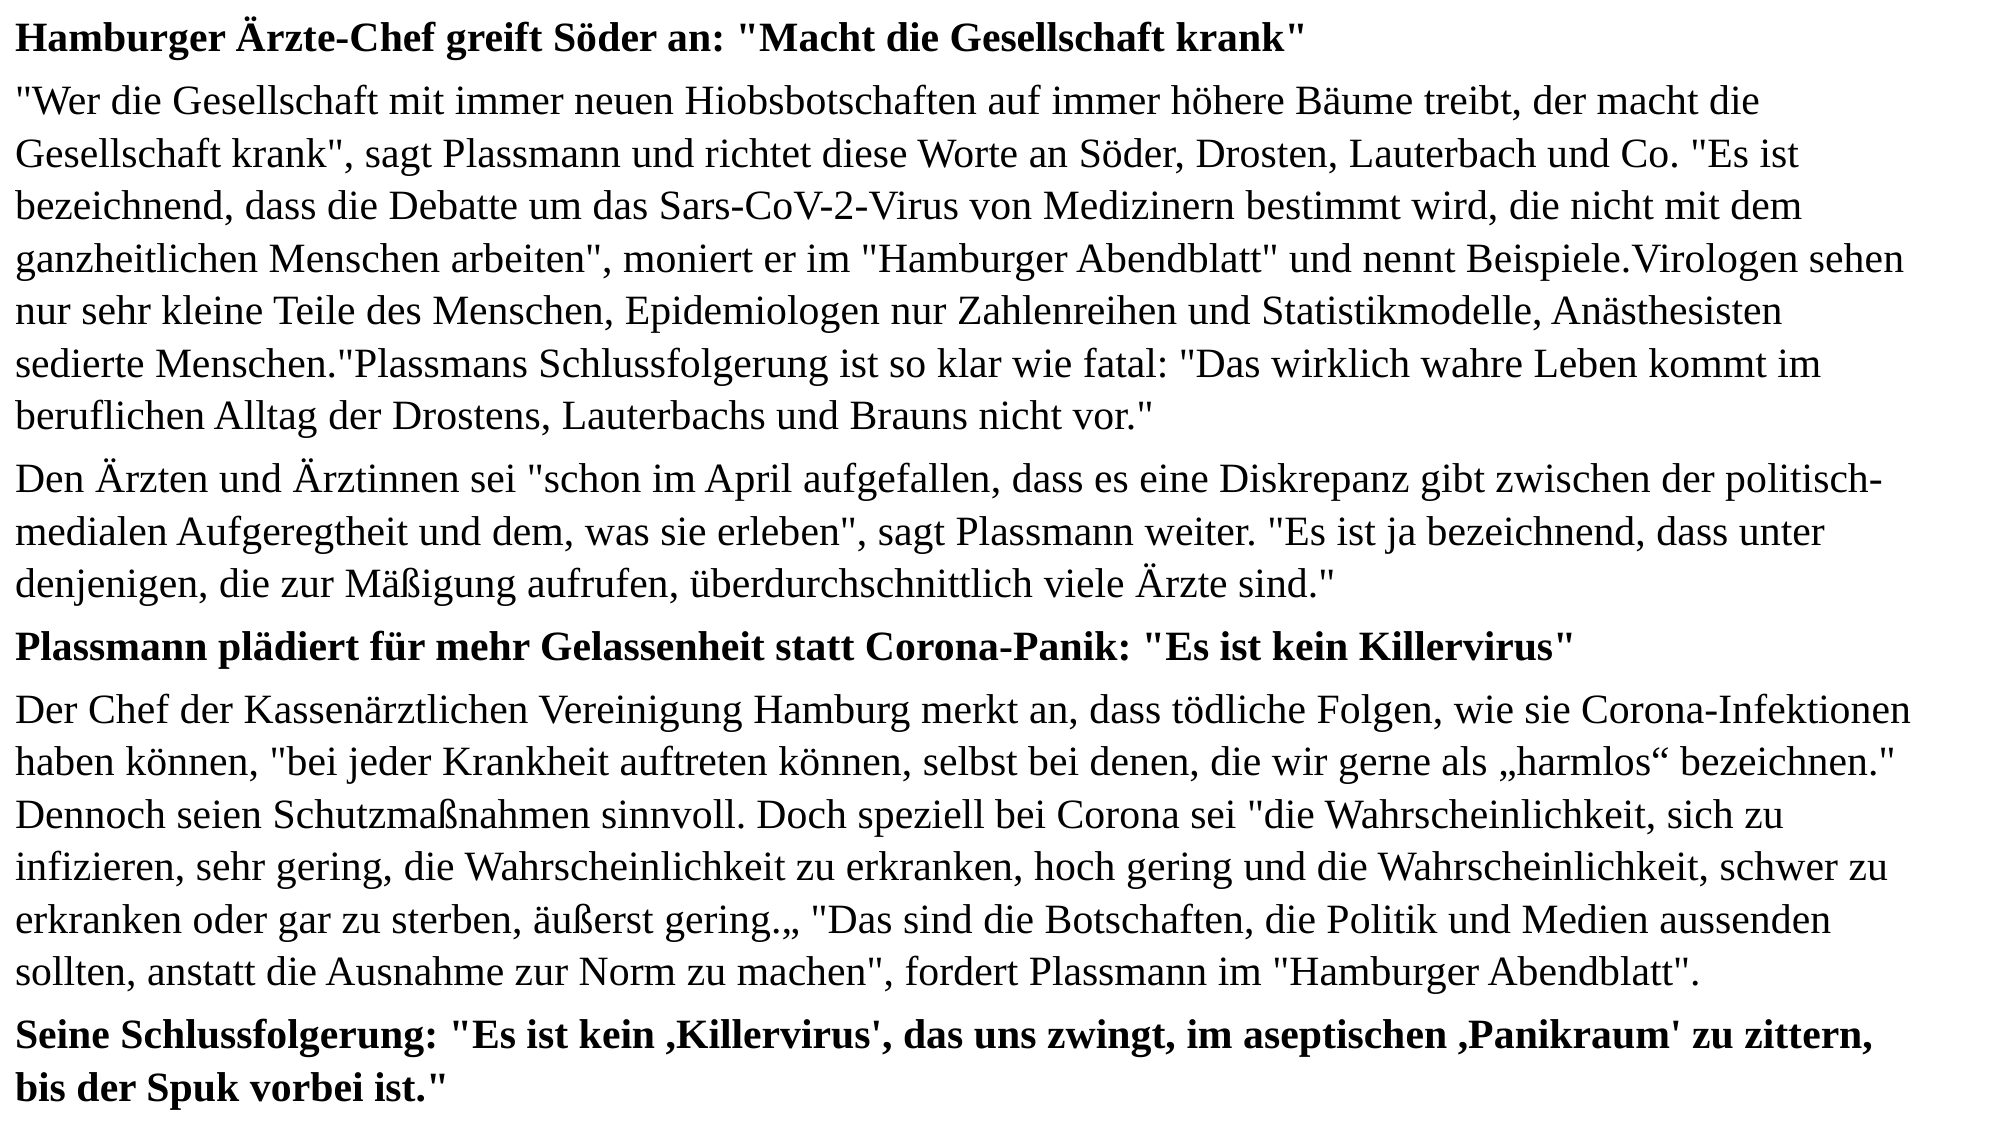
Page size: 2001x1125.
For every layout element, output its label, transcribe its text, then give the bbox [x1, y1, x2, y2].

text_box Hamburger Ärzte-Chef greift Söder an: "Macht die Gesellschaft krank" "Wer die Gesellschaft mit immer neuen Hiobsbotschaften auf immer höhere Bäume treibt, der macht die Gesellschaft krank", sagt Plassmann und richtet diese Worte an Söder, Drosten, Lauterbach und Co. "Es ist bezeichnend, dass die Debatte um das Sars-CoV-2-Virus von Medizinern bestimmt wird, die nicht mit dem ganzheitlichen Menschen arbeiten", moniert er im "Hamburger Abendblatt" und nennt Beispiele.Virologen sehen nur sehr kleine Teile des Menschen, Epidemiologen nur Zahlenreihen und Statistikmodelle, Anästhesisten sedierte Menschen."Plassmans Schlussfolgerung ist so klar wie fatal: "Das wirklich wahre Leben kommt im beruflichen Alltag der Drostens, Lauterbachs und Brauns nicht vor." Den Ärzten und Ärztinnen sei "schon im April aufgefallen, dass es eine Diskrepanz gibt zwischen der politisch-medialen Aufgeregtheit und dem, was sie erleben", sagt Plassmann weiter. "Es ist ja bezeichnend, dass unter denjenigen, die zur Mäßigung aufrufen, überdurchschnittlich viele Ärzte sind." Plassmann plädiert für mehr Gelassenheit statt Corona-Panik: "Es ist kein Killervirus" Der Chef der Kassenärztlichen Vereinigung Hamburg merkt an, dass tödliche Folgen, wie sie Corona-Infektionen haben können, "bei jeder Krankheit auftreten können, selbst bei denen, die wir gerne als „harmlos“ bezeichnen." Dennoch seien Schutzmaßnahmen sinnvoll. Doch speziell bei Corona sei "die Wahrscheinlichkeit, sich zu infizieren, sehr gering, die Wahrscheinlichkeit zu erkranken, hoch gering und die Wahrscheinlichkeit, schwer zu erkranken oder gar zu sterben, äußerst gering.„ "Das sind die Botschaften, die Politik und Medien aussenden sollten, anstatt die Ausnahme zur Norm zu machen", fordert Plassmann im "Hamburger Abendblatt". Seine Schlussfolgerung: "Es ist kein ,Killervirus', das uns zwingt, im aseptischen ,Panikraum' zu zittern, bis der Spuk vorbei ist." [0, 0, 1929, 1125]
